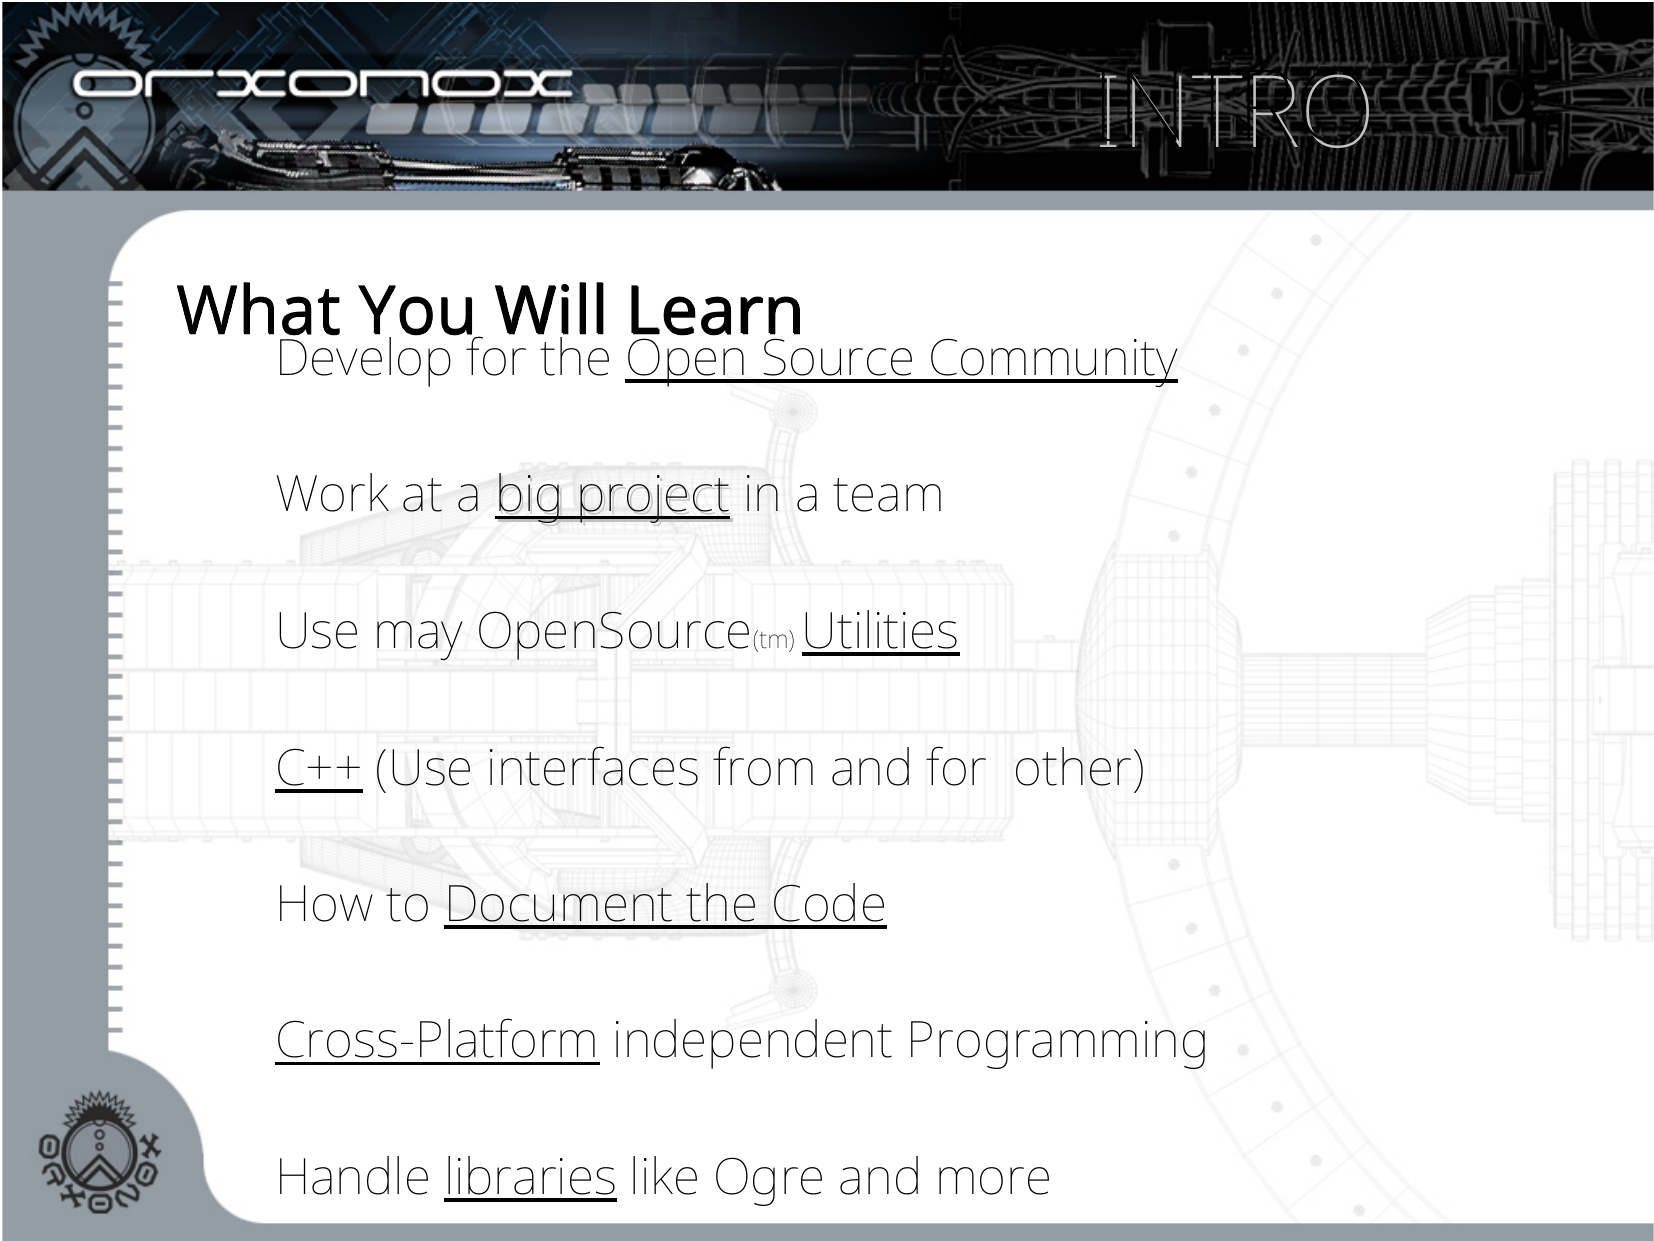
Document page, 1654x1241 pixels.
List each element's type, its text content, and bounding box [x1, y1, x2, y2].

text_box What You Will Learn [176, 262, 1245, 331]
text_box Develop for the Open Source Community Work at a big project in a team Use may OpenSource(tm) Utilities C++ (Use interfaces from and for other) How to Document the Code Cross-Platform independent Programming Handle libraries like Ogre and more Model(l)ing and texturing [225, 314, 1321, 1203]
picture [2, 2, 1654, 1241]
text_box INTRO [1038, 27, 1412, 159]
